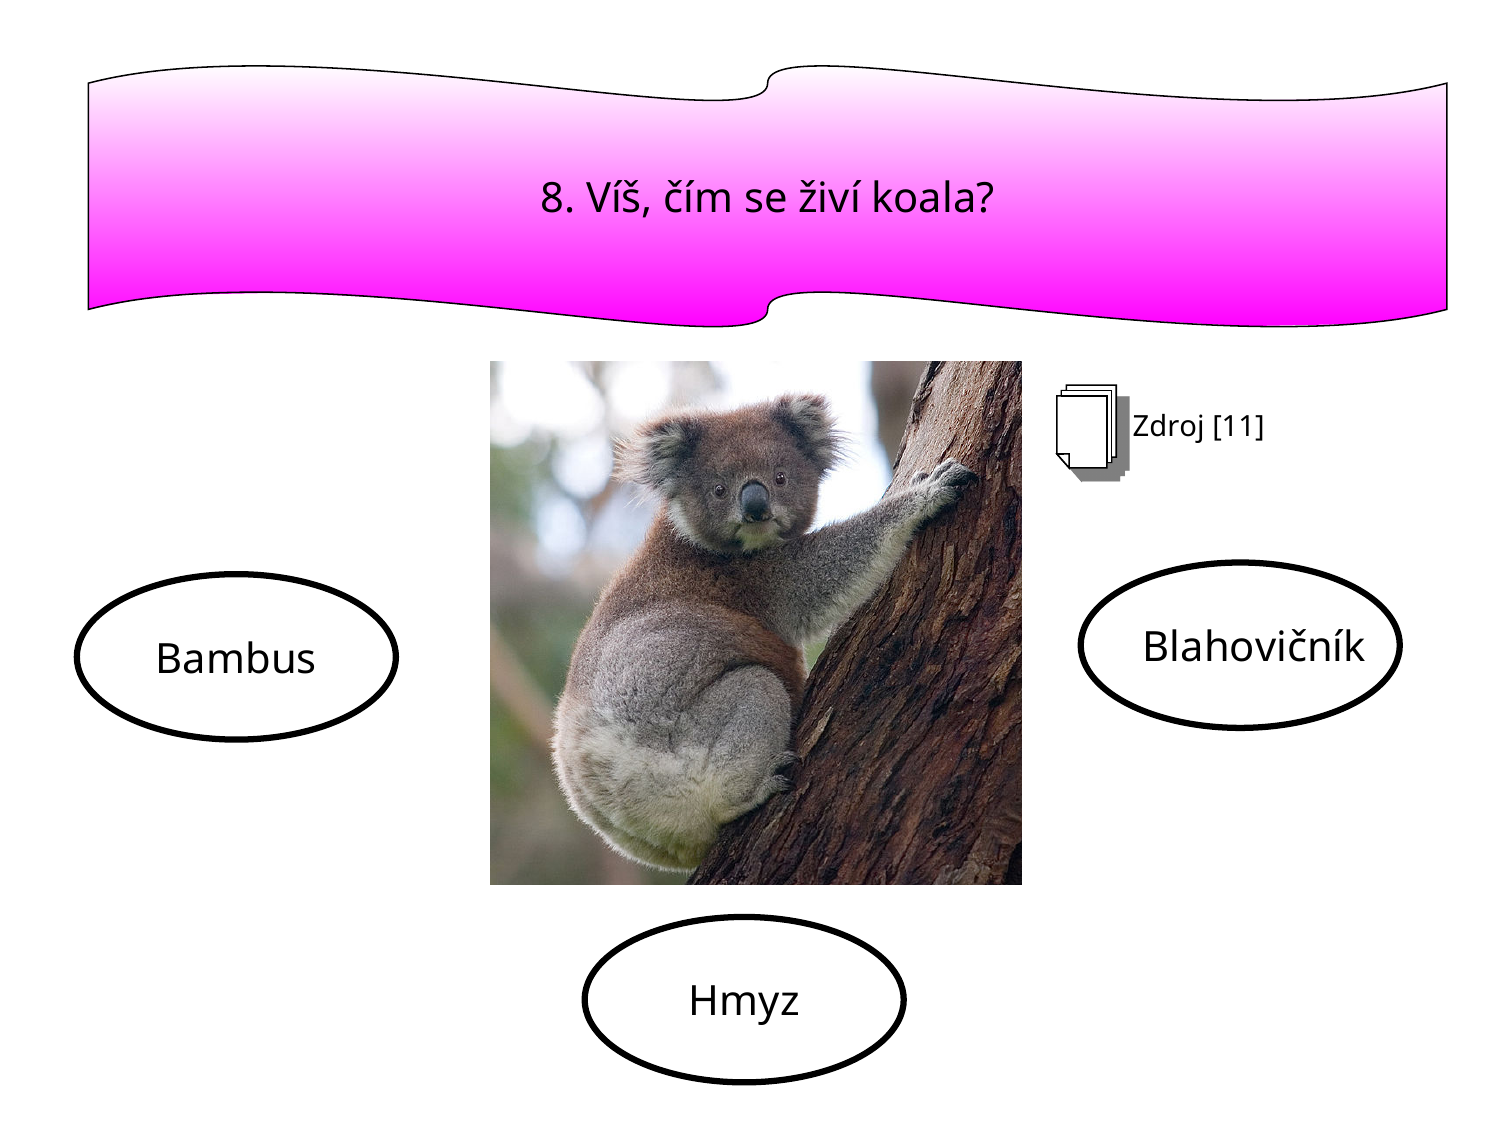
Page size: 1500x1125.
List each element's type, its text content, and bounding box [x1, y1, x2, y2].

text_box Blahovičník [1080, 562, 1400, 728]
text_box 8. Víš, čím se živí koala? [88, 65, 1447, 327]
text_box Bambus [76, 574, 396, 740]
picture [490, 361, 1022, 885]
text_box Zdroj [11] [1117, 397, 1280, 453]
text_box Hmyz [584, 916, 904, 1083]
text_box [1056, 385, 1117, 468]
